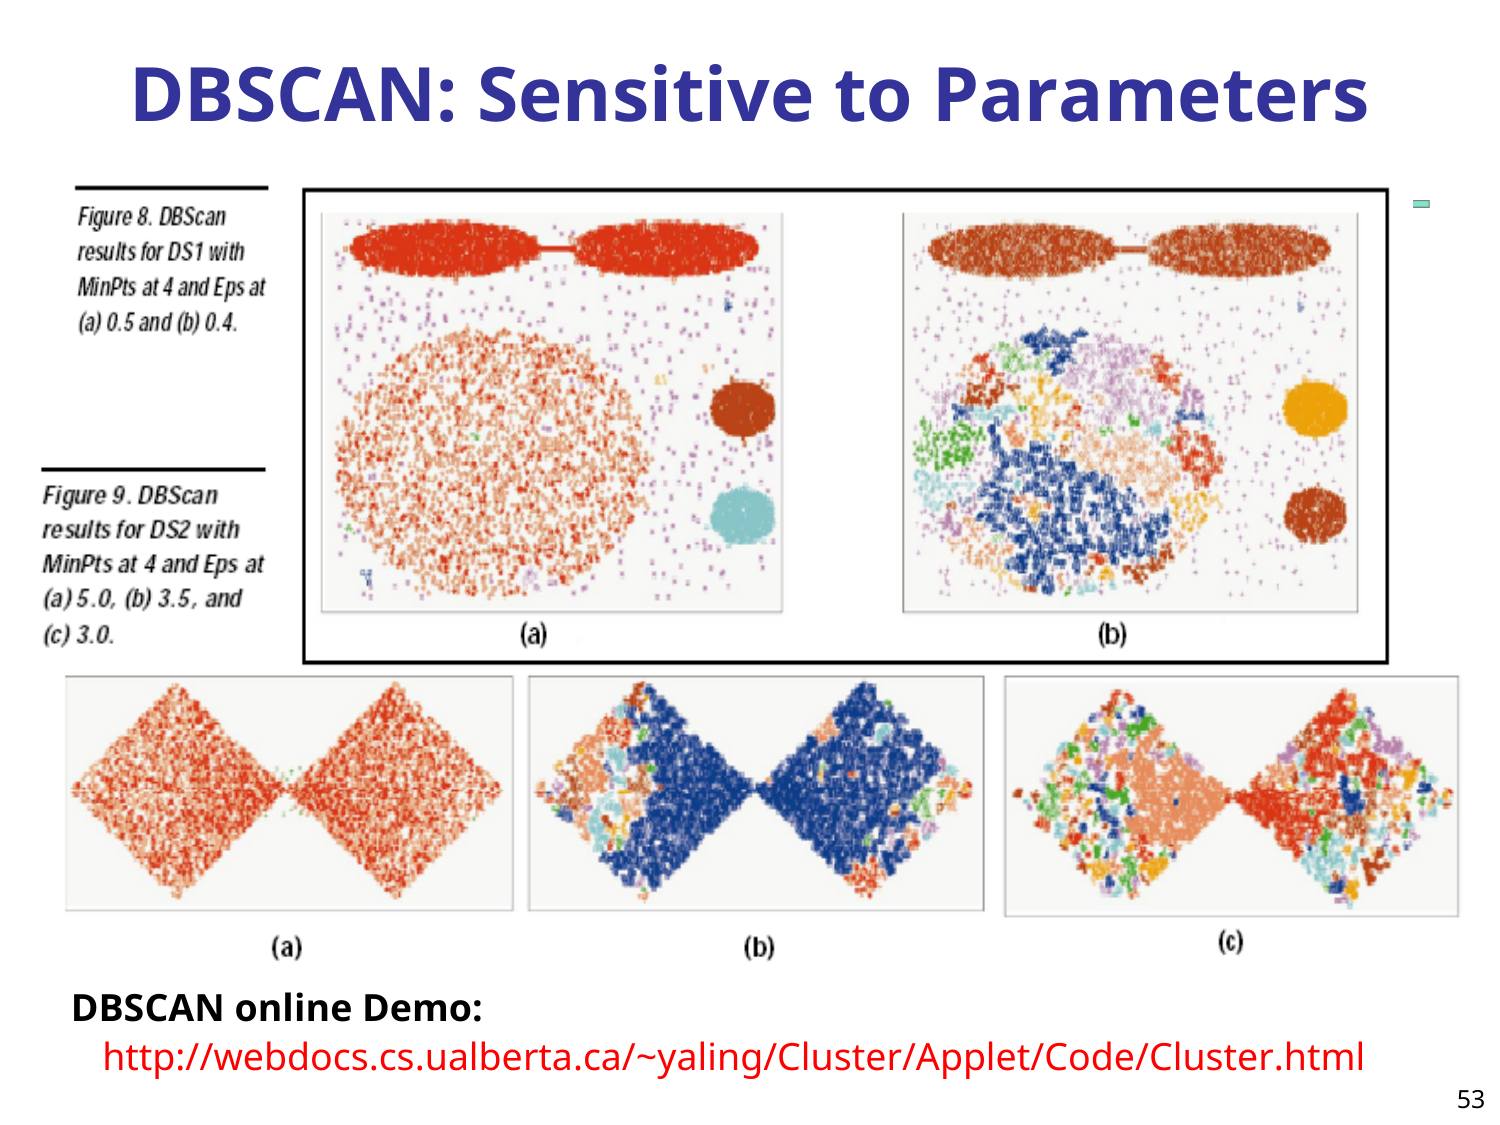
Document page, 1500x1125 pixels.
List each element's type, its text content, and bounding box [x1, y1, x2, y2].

picture [62, 674, 1463, 963]
picture [24, 462, 276, 659]
text_box DBSCAN online Demo: [55, 976, 508, 1038]
text_box [50, 174, 1413, 688]
title DBSCAN: Sensitive to Parameters [0, 24, 1500, 145]
text_box http://webdocs.cs.ualberta.ca/~yaling/Cluster/Applet/Code/Cluster.html [87, 1025, 1471, 1093]
text_box 18 [1187, 1062, 1500, 1125]
